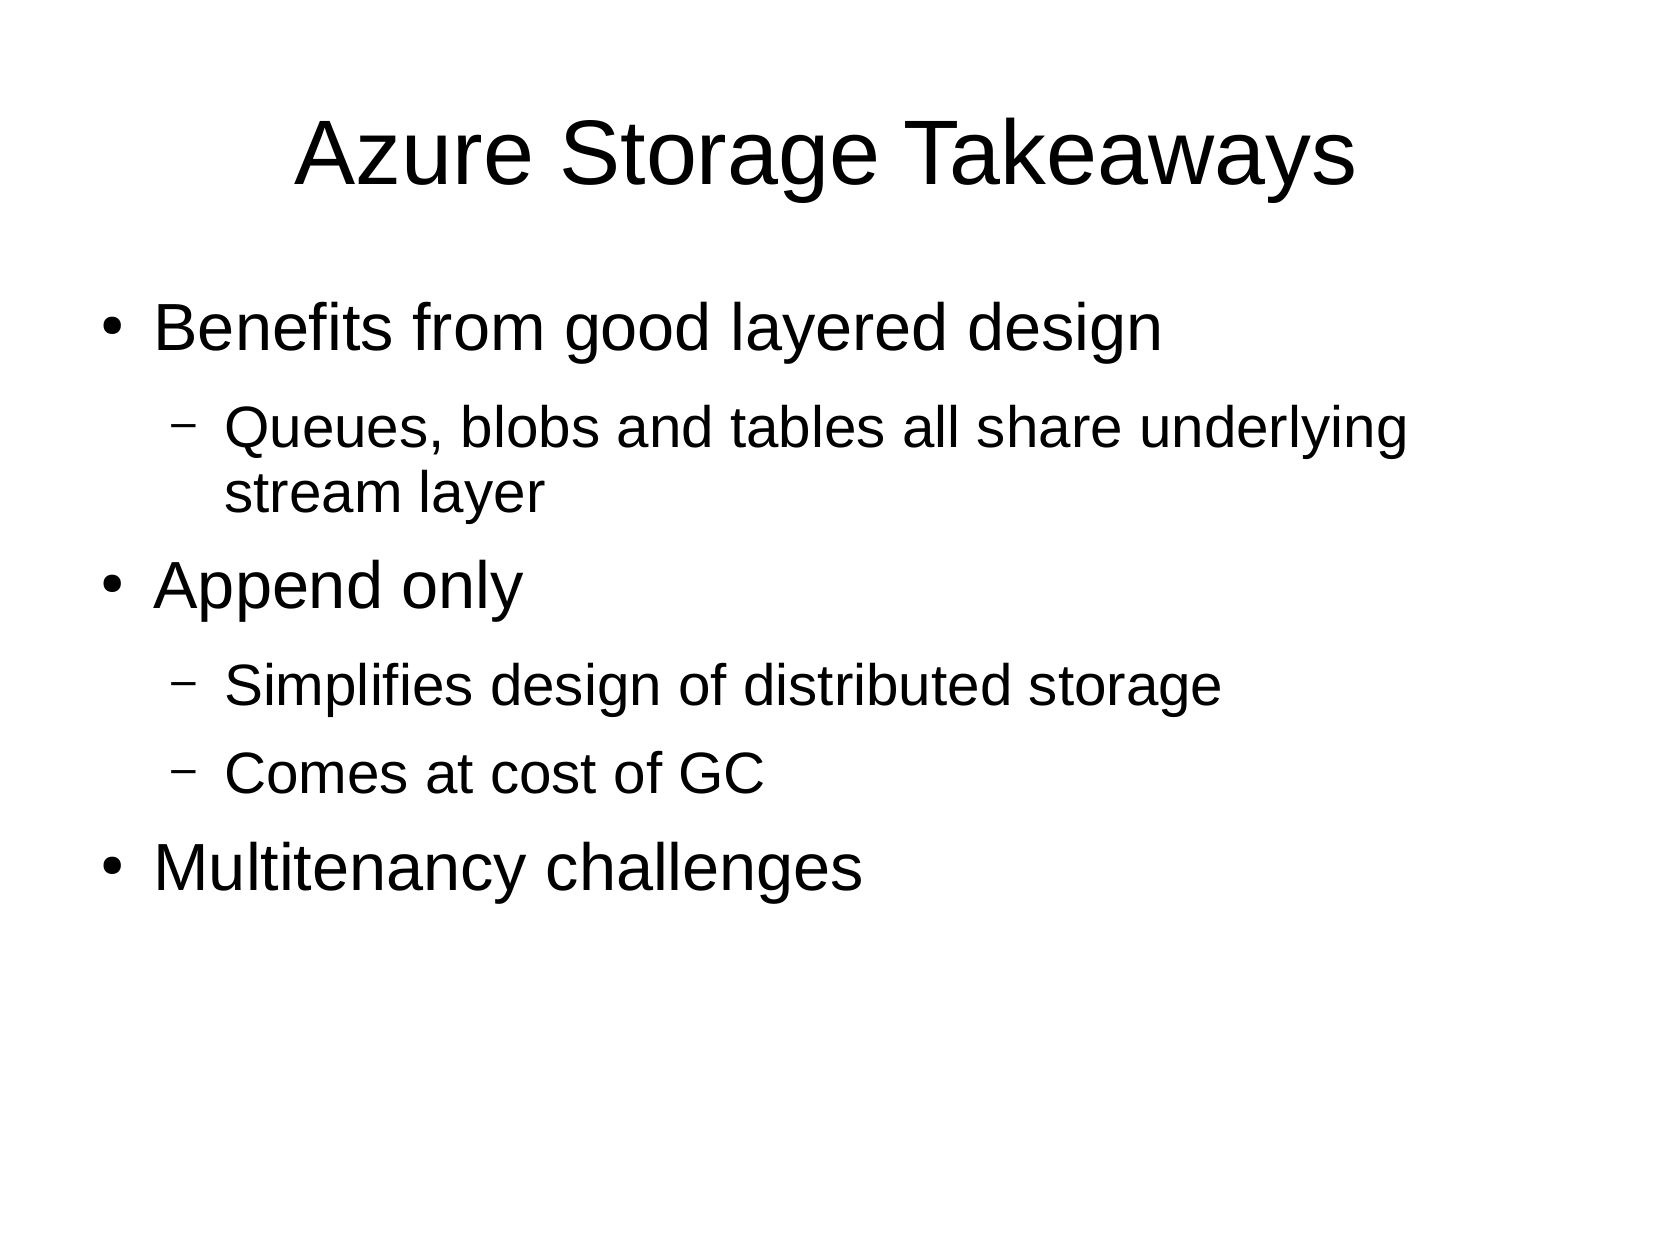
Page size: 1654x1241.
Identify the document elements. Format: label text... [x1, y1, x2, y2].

list Benefits from good layered design Queues, blobs and tables all share underlying stream layer Append only Simplifies design of distributed storage Comes at cost of GC Multitenancy challenges [82, 290, 1538, 1010]
title Azure Storage Takeaways [82, 49, 1571, 257]
